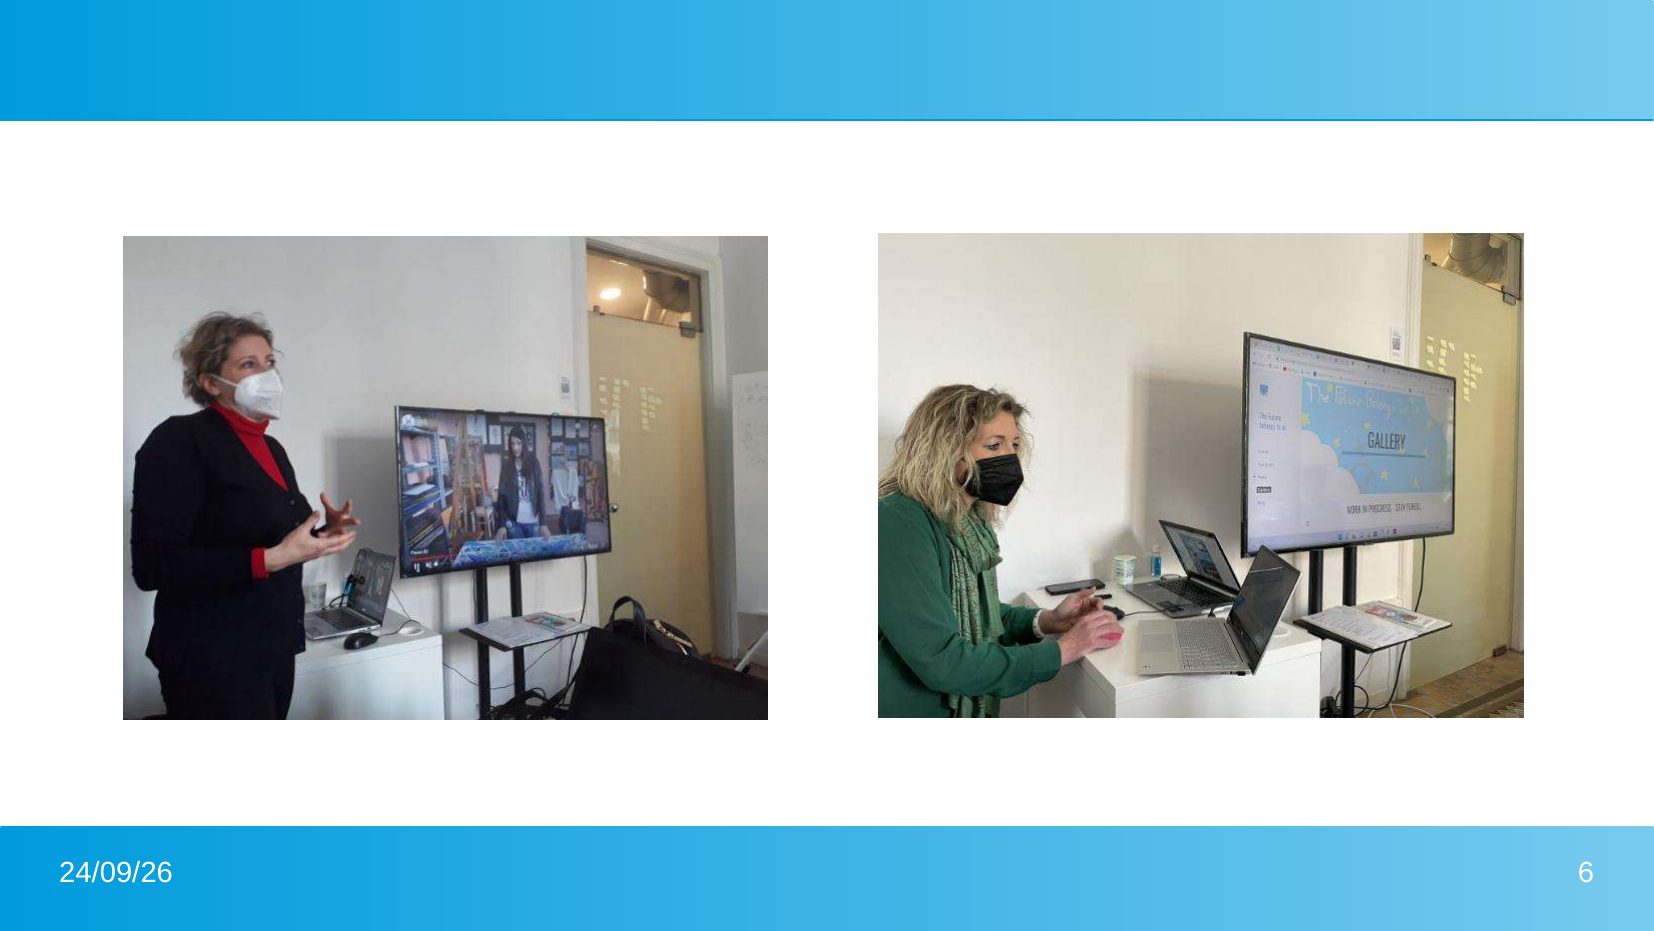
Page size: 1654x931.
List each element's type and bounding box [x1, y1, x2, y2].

picture [878, 233, 1524, 718]
picture [123, 236, 768, 720]
